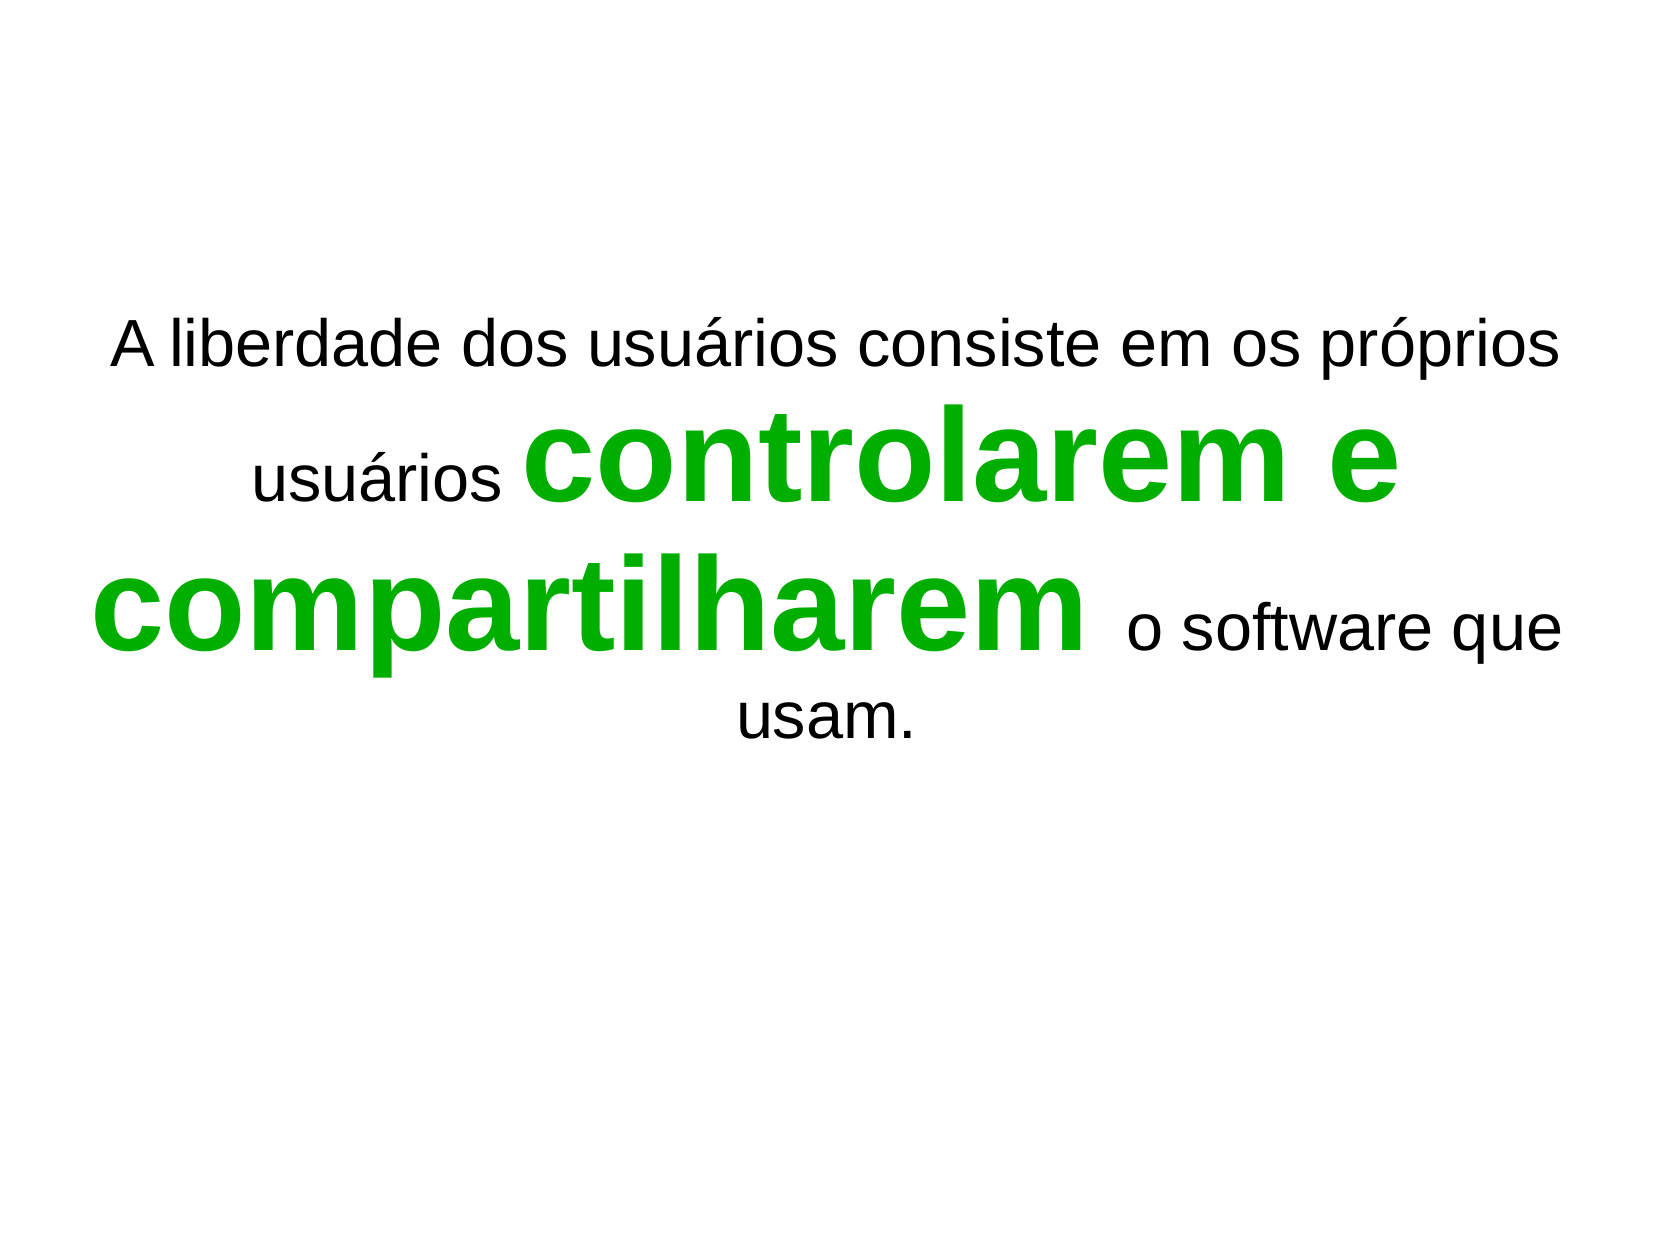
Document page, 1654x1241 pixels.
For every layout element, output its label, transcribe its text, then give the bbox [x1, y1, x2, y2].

subtitle A liberdade dos usuários consiste em os próprios usuários controlarem e compartilharem o software que usam. [82, 49, 1571, 1010]
